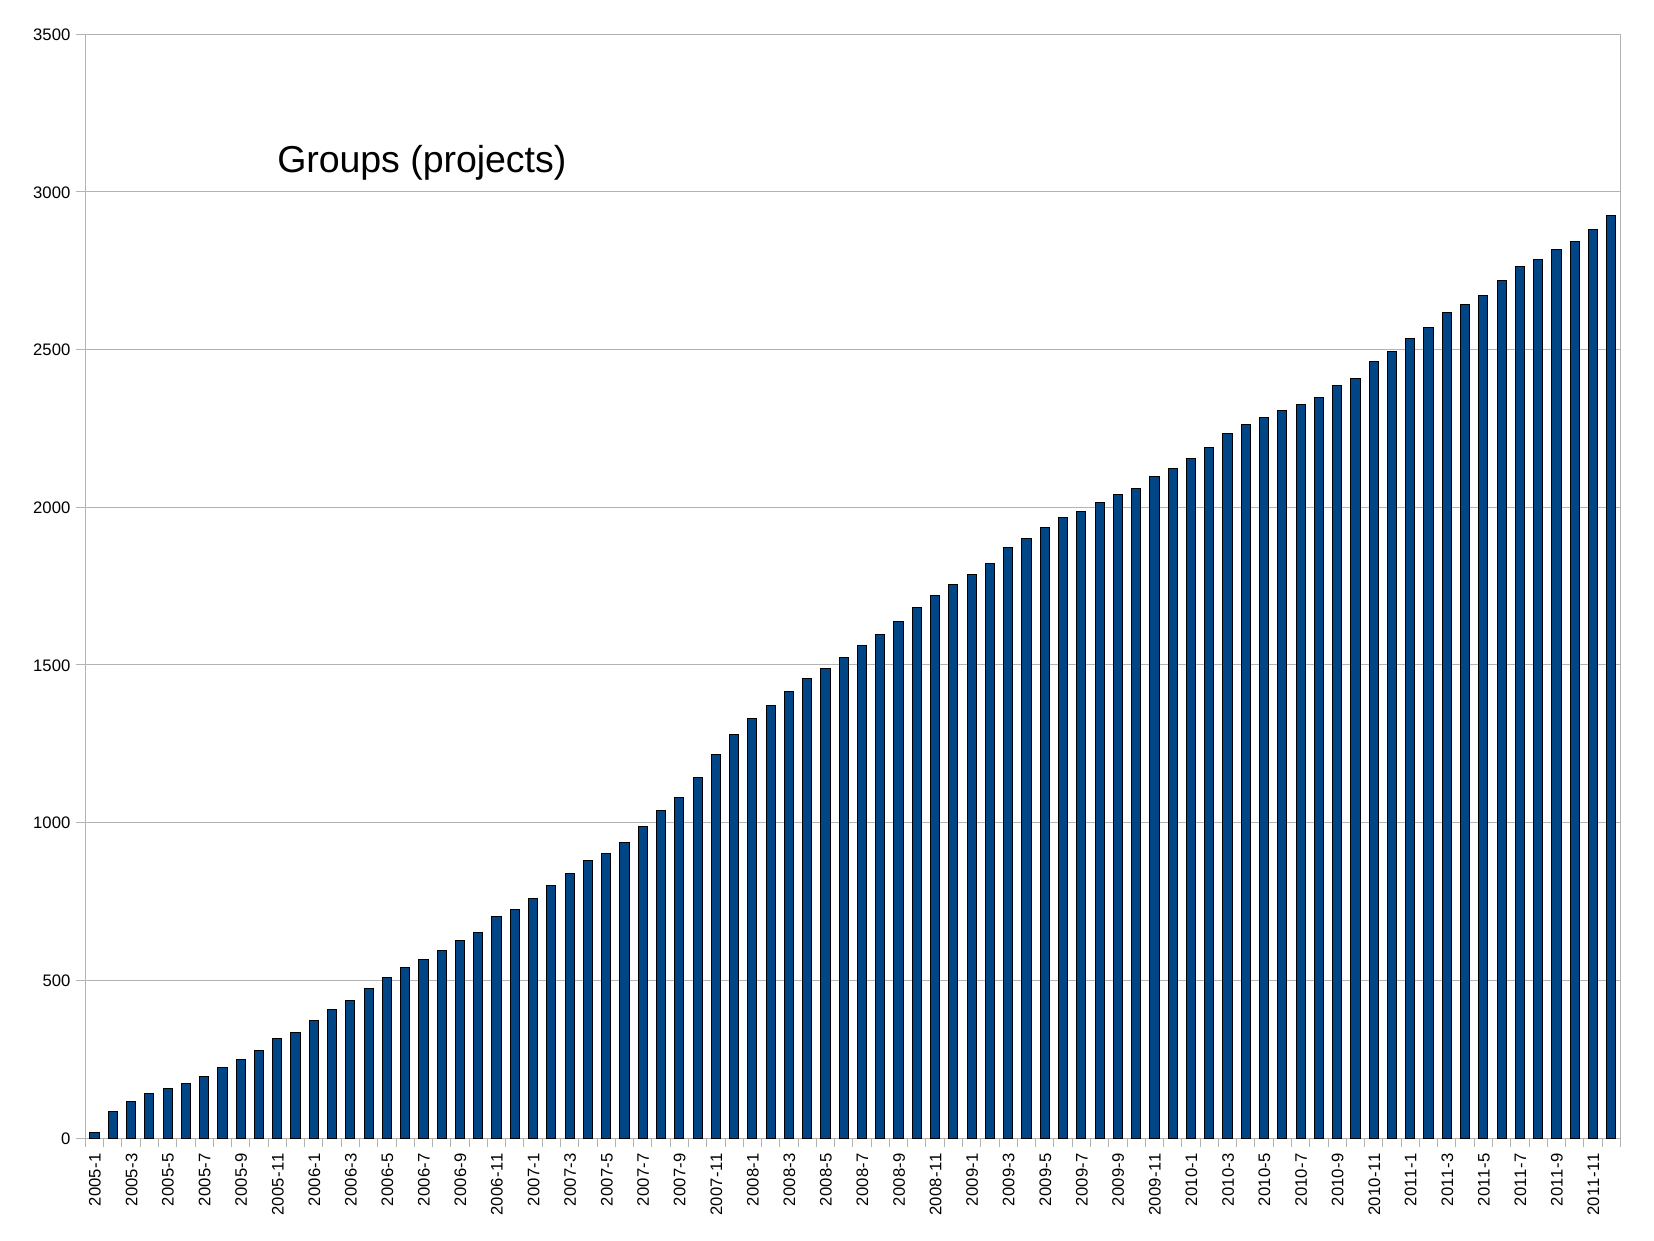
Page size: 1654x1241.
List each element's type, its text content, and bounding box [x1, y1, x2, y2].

chart [0, 0, 1654, 1241]
text_box Groups (projects) [262, 130, 582, 188]
